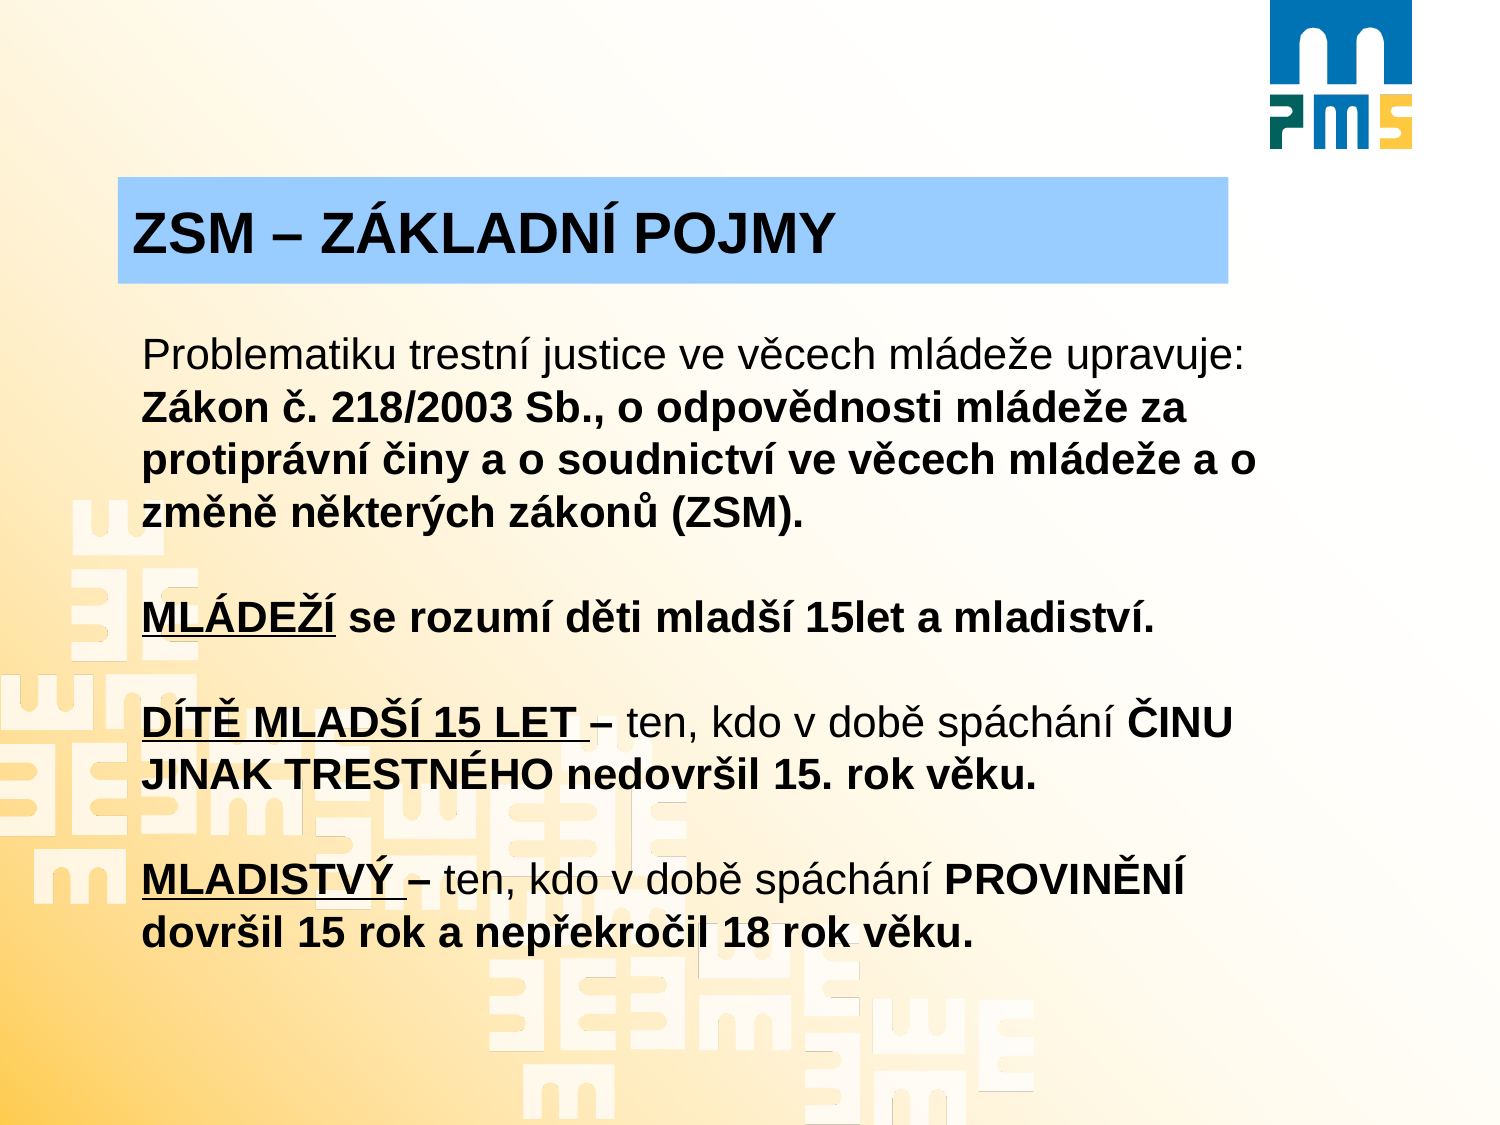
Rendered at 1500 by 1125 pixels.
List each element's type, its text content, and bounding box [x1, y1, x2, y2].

text_box Problematiku trestní justice ve věcech mládeže upravuje: Zákon č. 218/2003 Sb., o odpovědnosti mládeže za protiprávní činy a o soudnictví ve věcech mládeže a o změně některých zákonů (ZSM). MLÁDEŽÍ se rozumí děti mladší 15let a mladiství. DÍTĚ MLADŠÍ 15 LET – ten, kdo v době spáchání ČINU JINAK TRESTNÉHO nedovršil 15. rok věku. MLADISTVÝ – ten, kdo v době spáchání PROVINĚNÍ dovršil 15 rok a nepřekročil 18 rok věku. [127, 318, 1347, 964]
picture [0, 0, 1500, 1125]
title ZSM – ZÁKLADNÍ POJMY [117, 177, 1229, 284]
